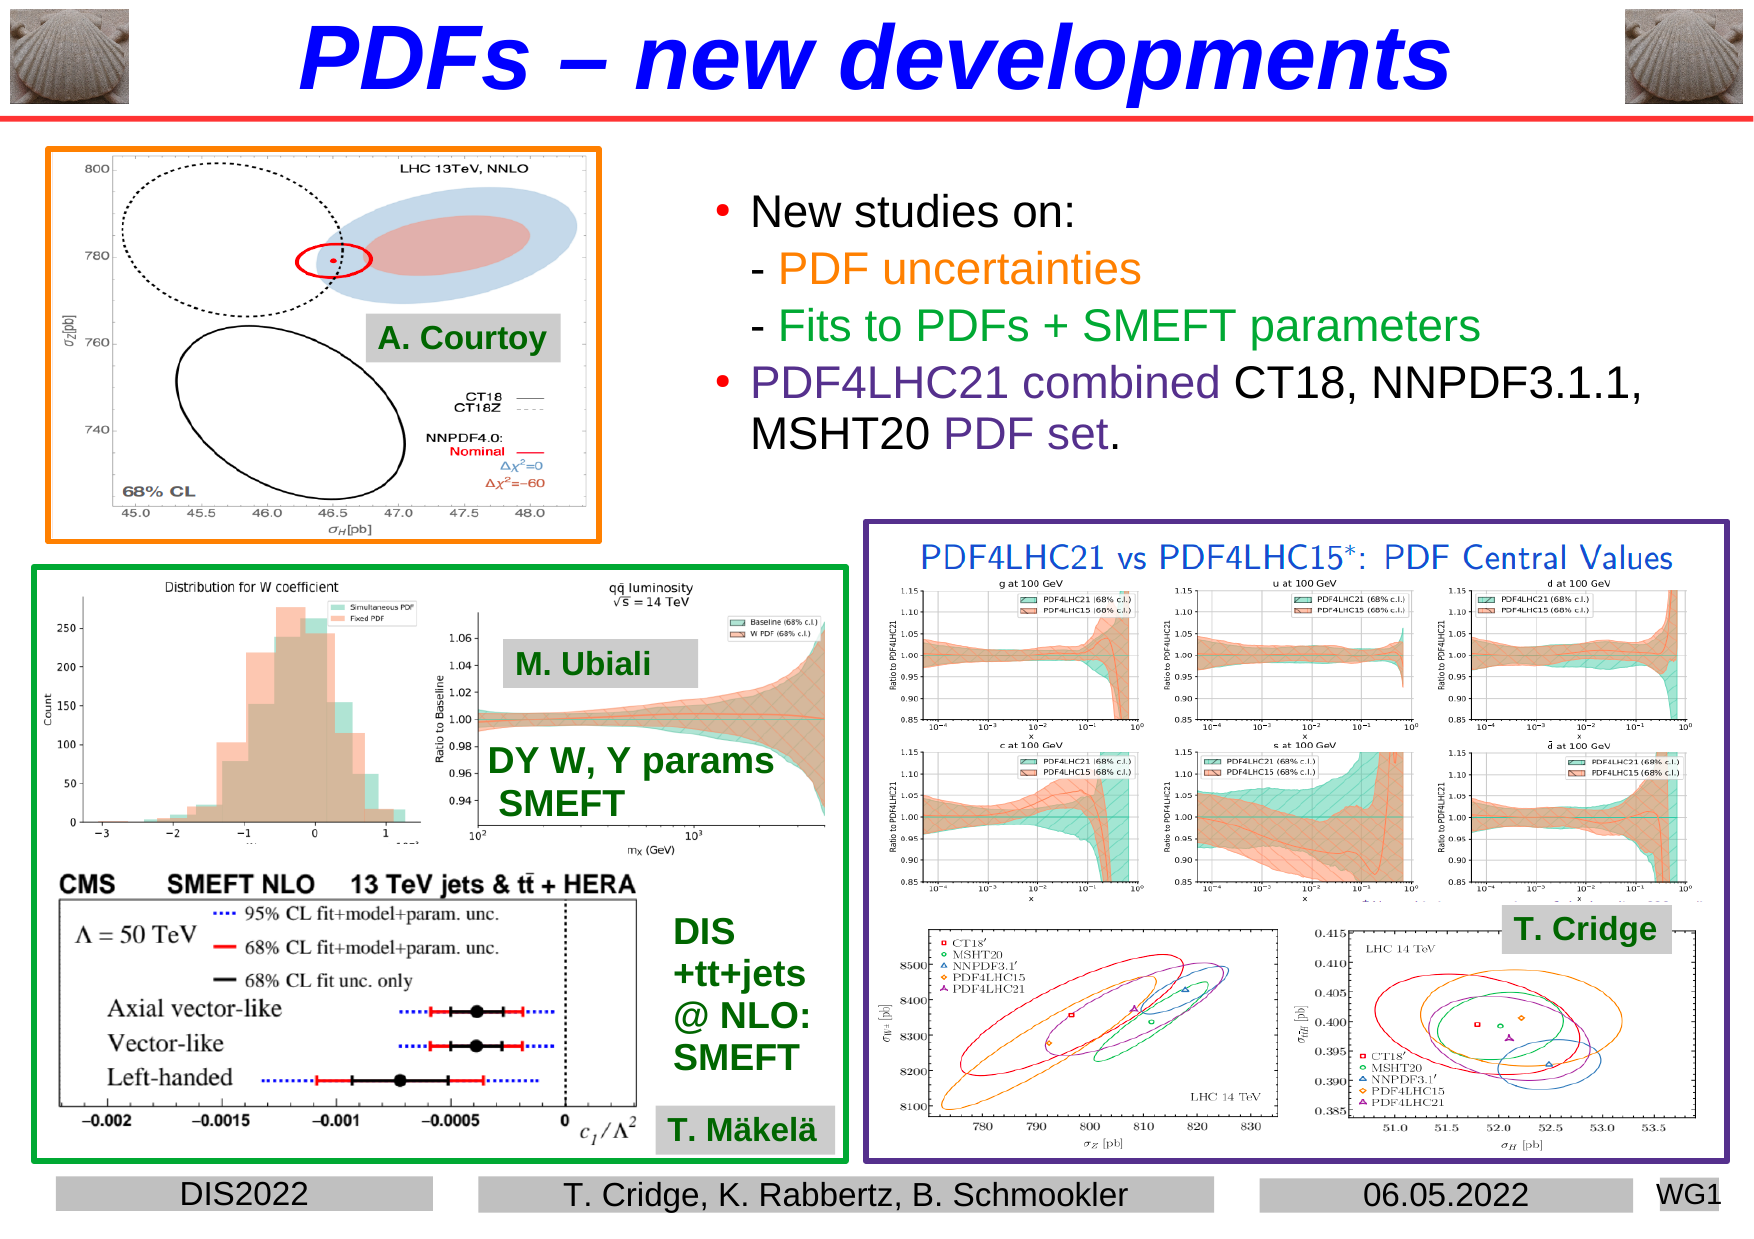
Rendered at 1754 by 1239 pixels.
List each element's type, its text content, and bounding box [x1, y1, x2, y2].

picture [1630, 9, 1743, 104]
text_box M. Ubiali [503, 639, 699, 688]
picture [52, 152, 587, 538]
picture [874, 919, 1719, 1156]
text_box [33, 566, 846, 1162]
picture [10, 9, 124, 104]
text_box T. Cridge [1501, 905, 1672, 954]
text_box T. Mäkelä [655, 1105, 836, 1155]
text_box [865, 521, 1728, 1162]
title PDFs – new developments [124, 0, 1630, 161]
picture [38, 571, 833, 1151]
text_box DY W, Y params SMEFT [475, 734, 788, 830]
picture [873, 532, 1713, 902]
text_box [48, 148, 599, 542]
text_box New studies on: - PDF uncertainties - Fits to PDFs + SMEFT parameters PDF4LHC21 combined CT18, NNPDF3.1.1, MSHT20 PDF set. [696, 179, 1718, 466]
text_box A. Courtoy [365, 313, 561, 363]
text_box DIS +tt+jets @ NLO: SMEFT [661, 904, 824, 1085]
